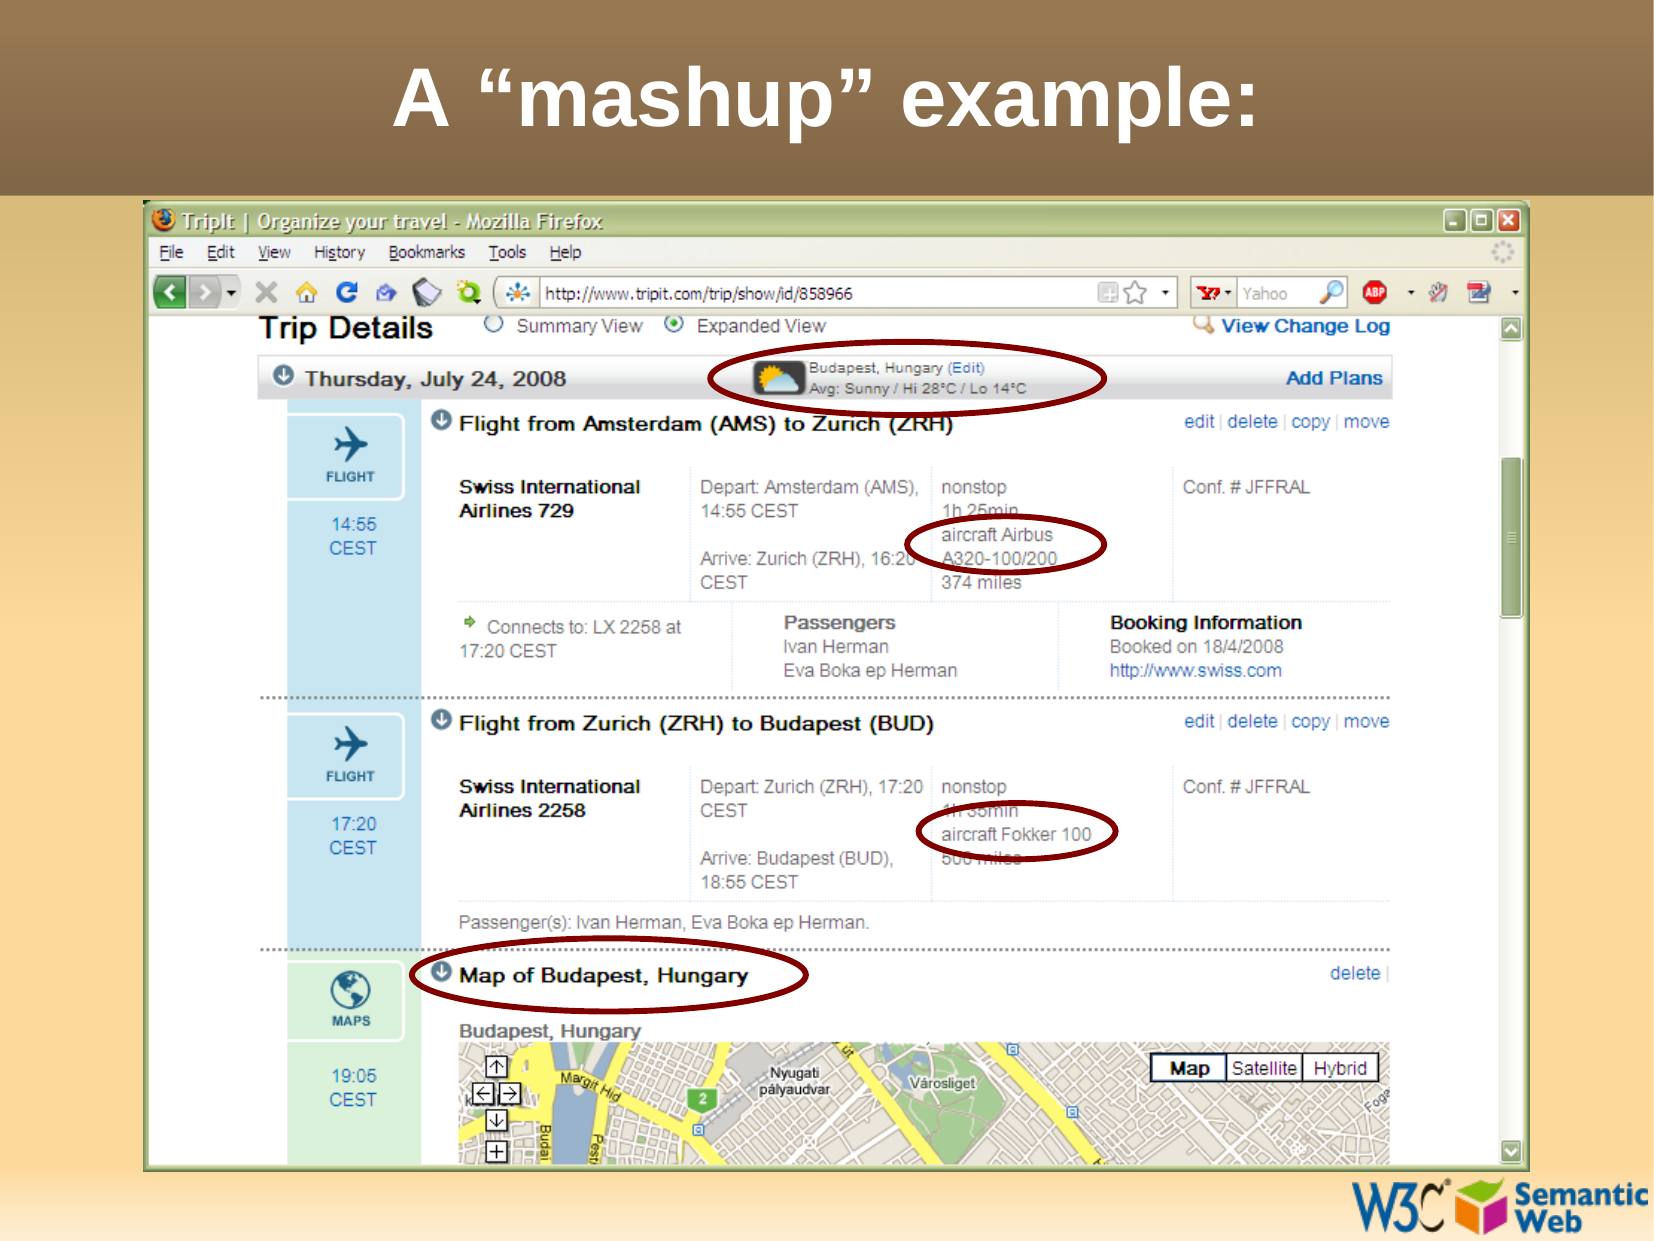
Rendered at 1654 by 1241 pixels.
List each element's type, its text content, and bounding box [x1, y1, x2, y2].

title A “mashup” example: [0, 0, 1654, 196]
picture [0, 196, 1654, 1241]
